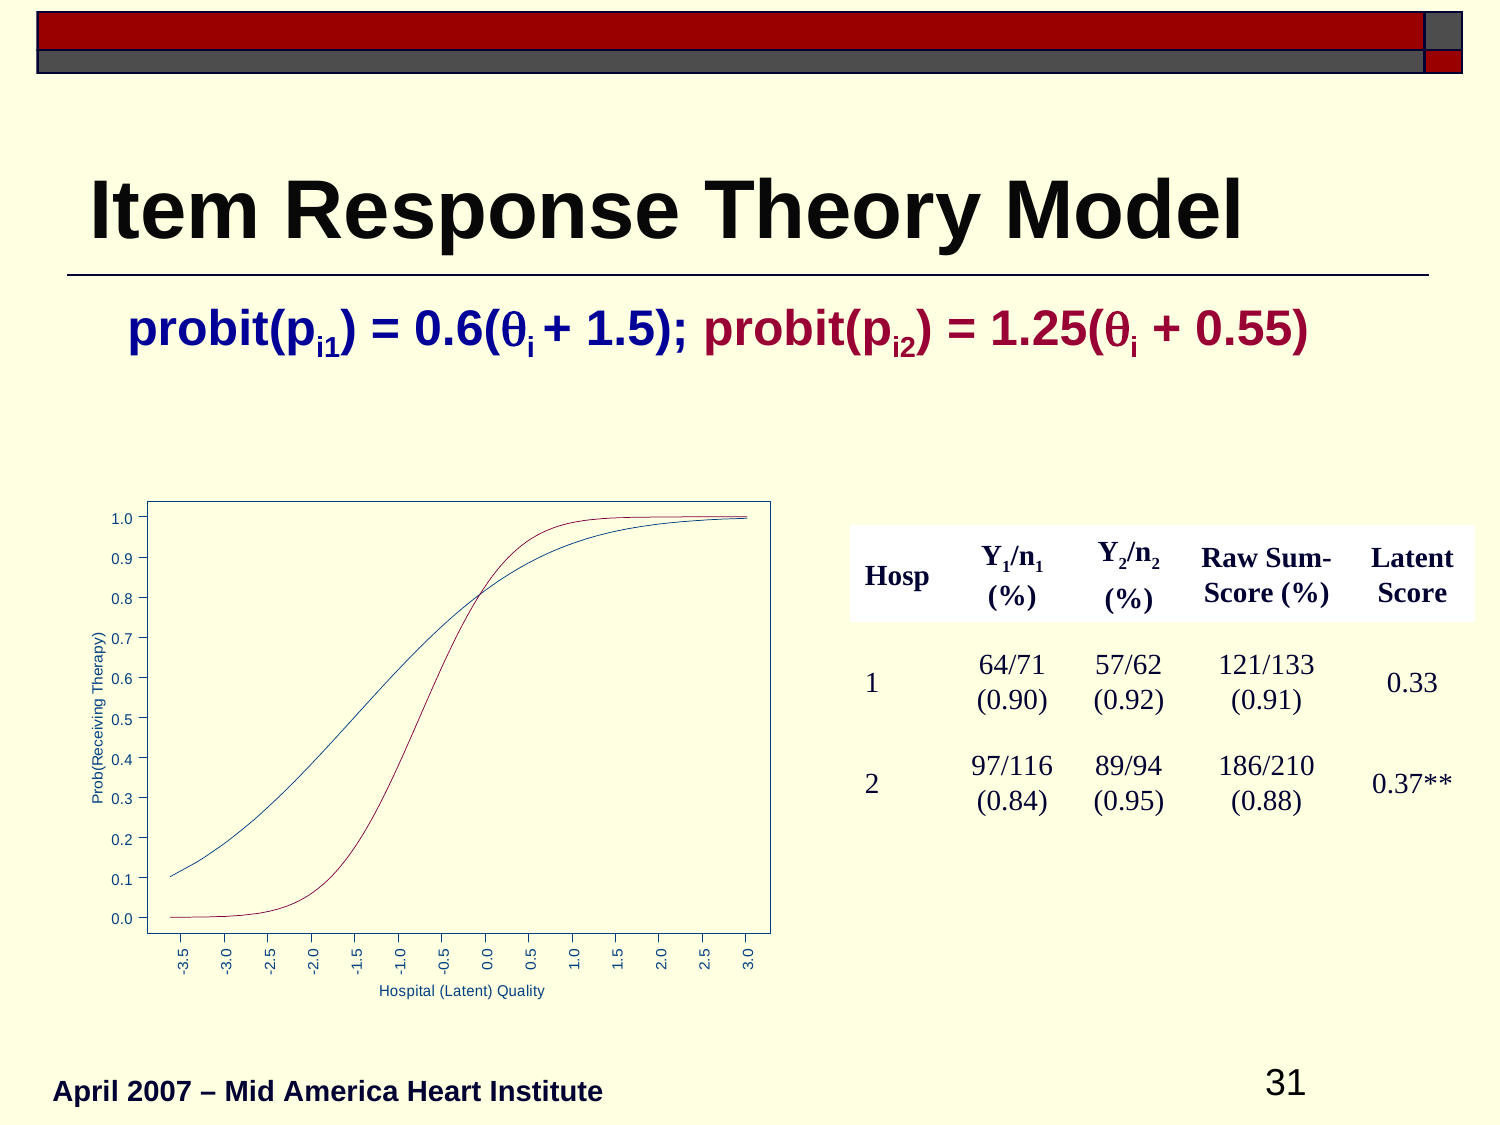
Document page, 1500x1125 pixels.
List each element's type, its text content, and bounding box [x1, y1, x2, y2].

title Item Response Theory Model [75, 87, 1426, 263]
table_cell 57/62 (0.92) [1075, 622, 1183, 739]
table_header Hosp [850, 525, 950, 622]
text_box probit(pi1) = 0.6(i + 1.5); probit(pi2) = 1.25(i + 0.55) [112, 287, 1388, 372]
chart [75, 425, 813, 1026]
table_header Latent Score [1350, 525, 1475, 622]
table_cell 89/94 (0.95) [1075, 739, 1183, 824]
table_cell 0.37** [1350, 739, 1475, 824]
table_cell 186/210 (0.88) [1183, 739, 1350, 824]
table_header Y2/n2 (%) [1075, 525, 1183, 622]
table_cell 64/71 (0.90) [950, 622, 1075, 739]
table_cell 97/116 (0.84) [950, 739, 1075, 824]
table_header Raw Sum-Score (%) [1183, 525, 1350, 622]
table_cell 0.33 [1350, 622, 1475, 739]
table_cell 2 [850, 739, 950, 824]
table_header Y1/n1 (%) [950, 525, 1075, 622]
table_cell 121/133 (0.91) [1183, 622, 1350, 739]
table_cell 1 [850, 622, 950, 739]
